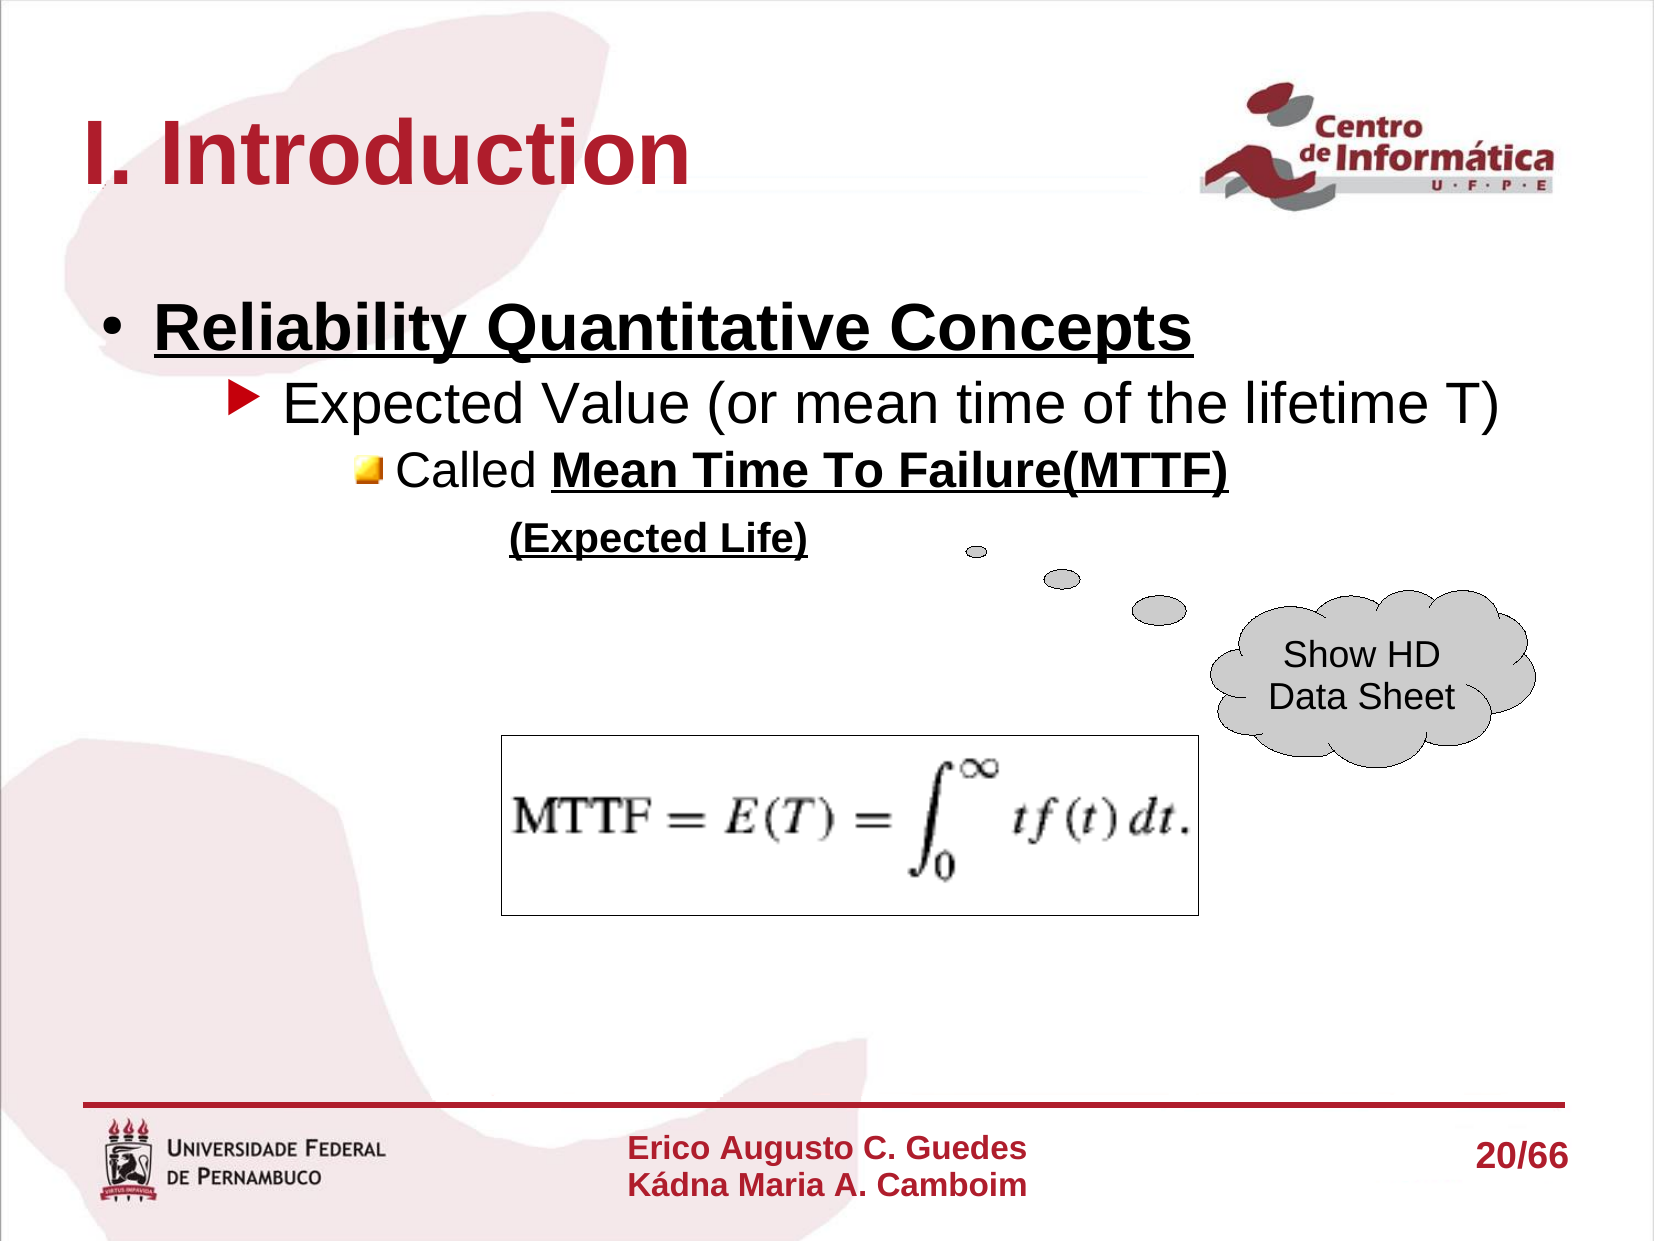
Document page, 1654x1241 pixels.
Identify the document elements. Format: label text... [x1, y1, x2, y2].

text_box Show HD Data Sheet [1132, 595, 1187, 626]
picture [0, 0, 1654, 1241]
title I. Introduction [82, 56, 1571, 250]
text_box Show HD Data Sheet [1210, 590, 1536, 768]
list Reliability Quantitative Concepts Expected Value (or mean time of the lifetime T) Called Mean Time To Failure(MTTF) (Expected Life) [82, 290, 1571, 1094]
text_box Show HD Data Sheet [1043, 569, 1081, 590]
